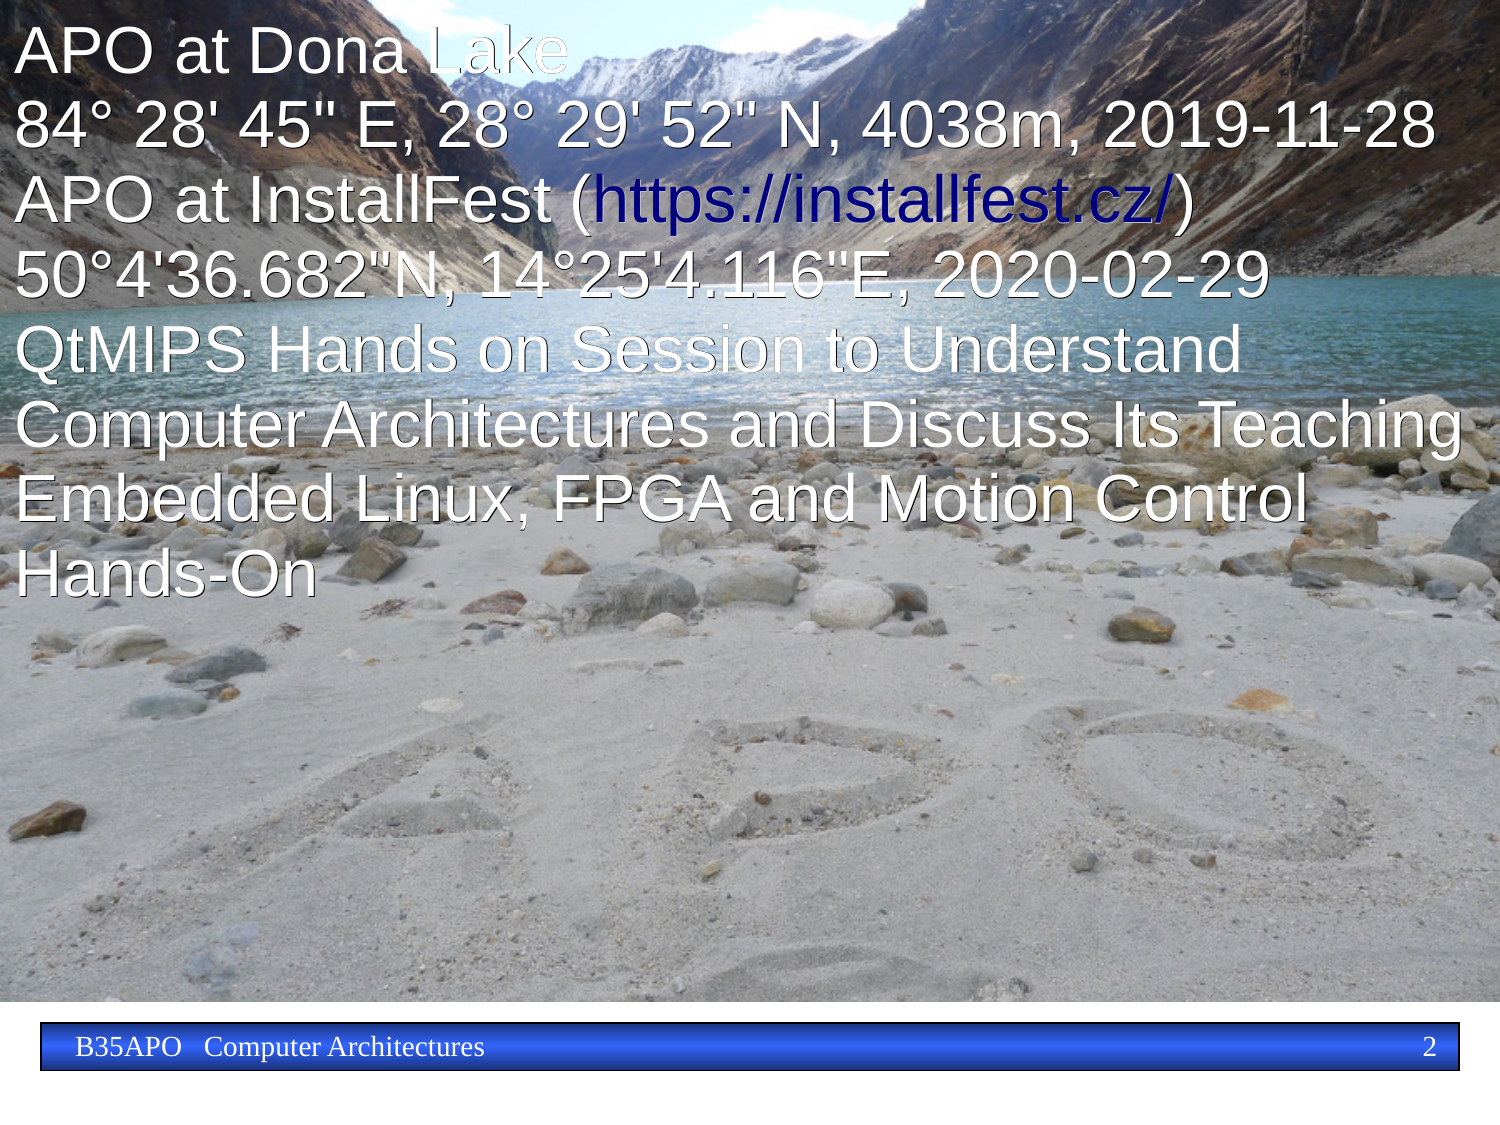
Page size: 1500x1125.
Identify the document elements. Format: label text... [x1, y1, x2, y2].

picture [0, 0, 1500, 1002]
text_box APO at Dona Lake 84° 28' 45" E, 28° 29' 52" N, 4038m, 2019-11-28 APO at InstallFest (https://installfest.cz/) 50°4'36.682"N, 14°25'4.116"E, 2020-02-29 QtMIPS Hands on Session to Understand Computer Architectures and Discuss Its Teaching Embedded Linux, FPGA and Motion Control Hands-On [0, 5, 1488, 619]
